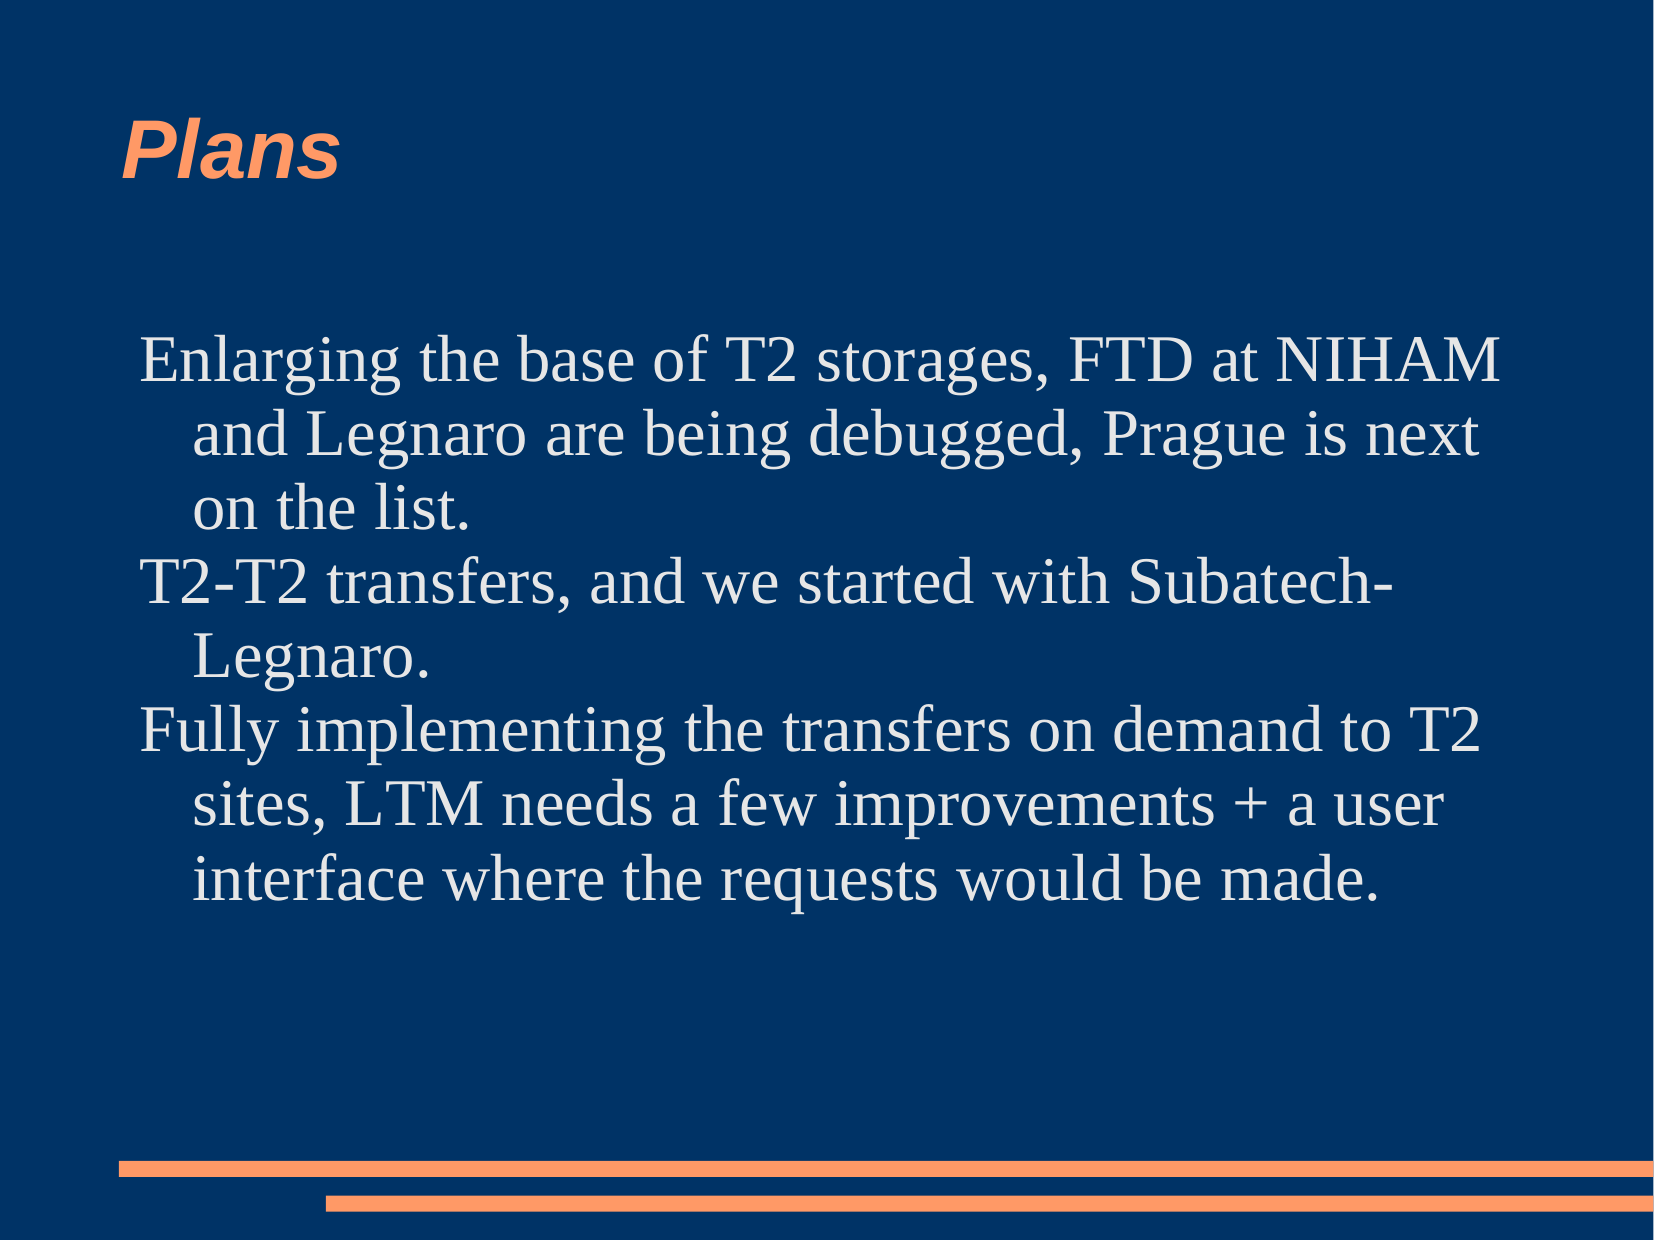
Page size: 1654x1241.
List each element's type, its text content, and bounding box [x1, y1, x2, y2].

title Plans [121, 46, 1534, 254]
list Enlarging the base of T2 storages, FTD at NIHAM and Legnaro are being debugged, Prague is next on the list. T2-T2 transfers, and we started with Subatech-Legnaro. Fully implementing the transfers on demand to T2 sites, LTM needs a few improvements + a user interface where the requests would be made. [121, 322, 1561, 1133]
